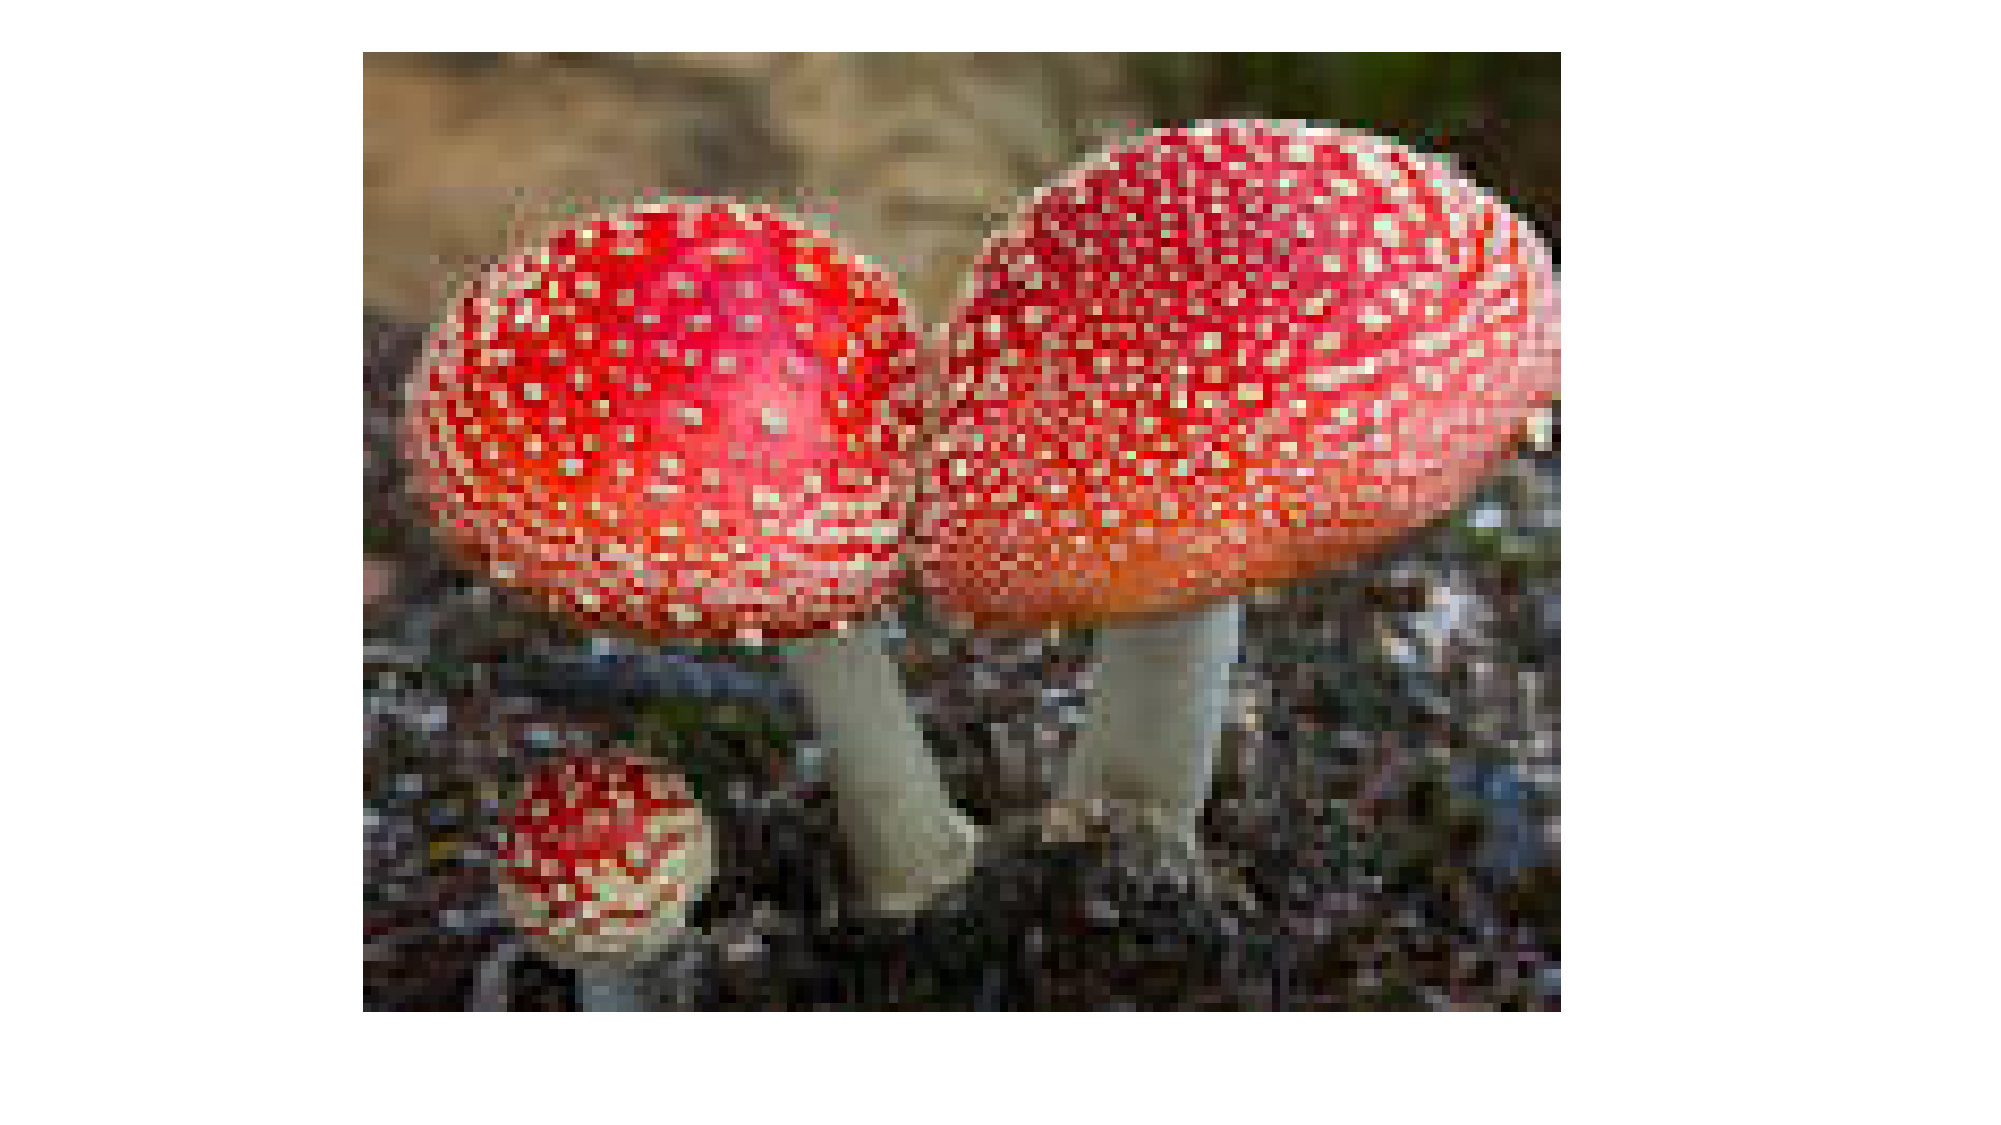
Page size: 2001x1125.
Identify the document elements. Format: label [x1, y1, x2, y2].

picture [363, 52, 1561, 1012]
